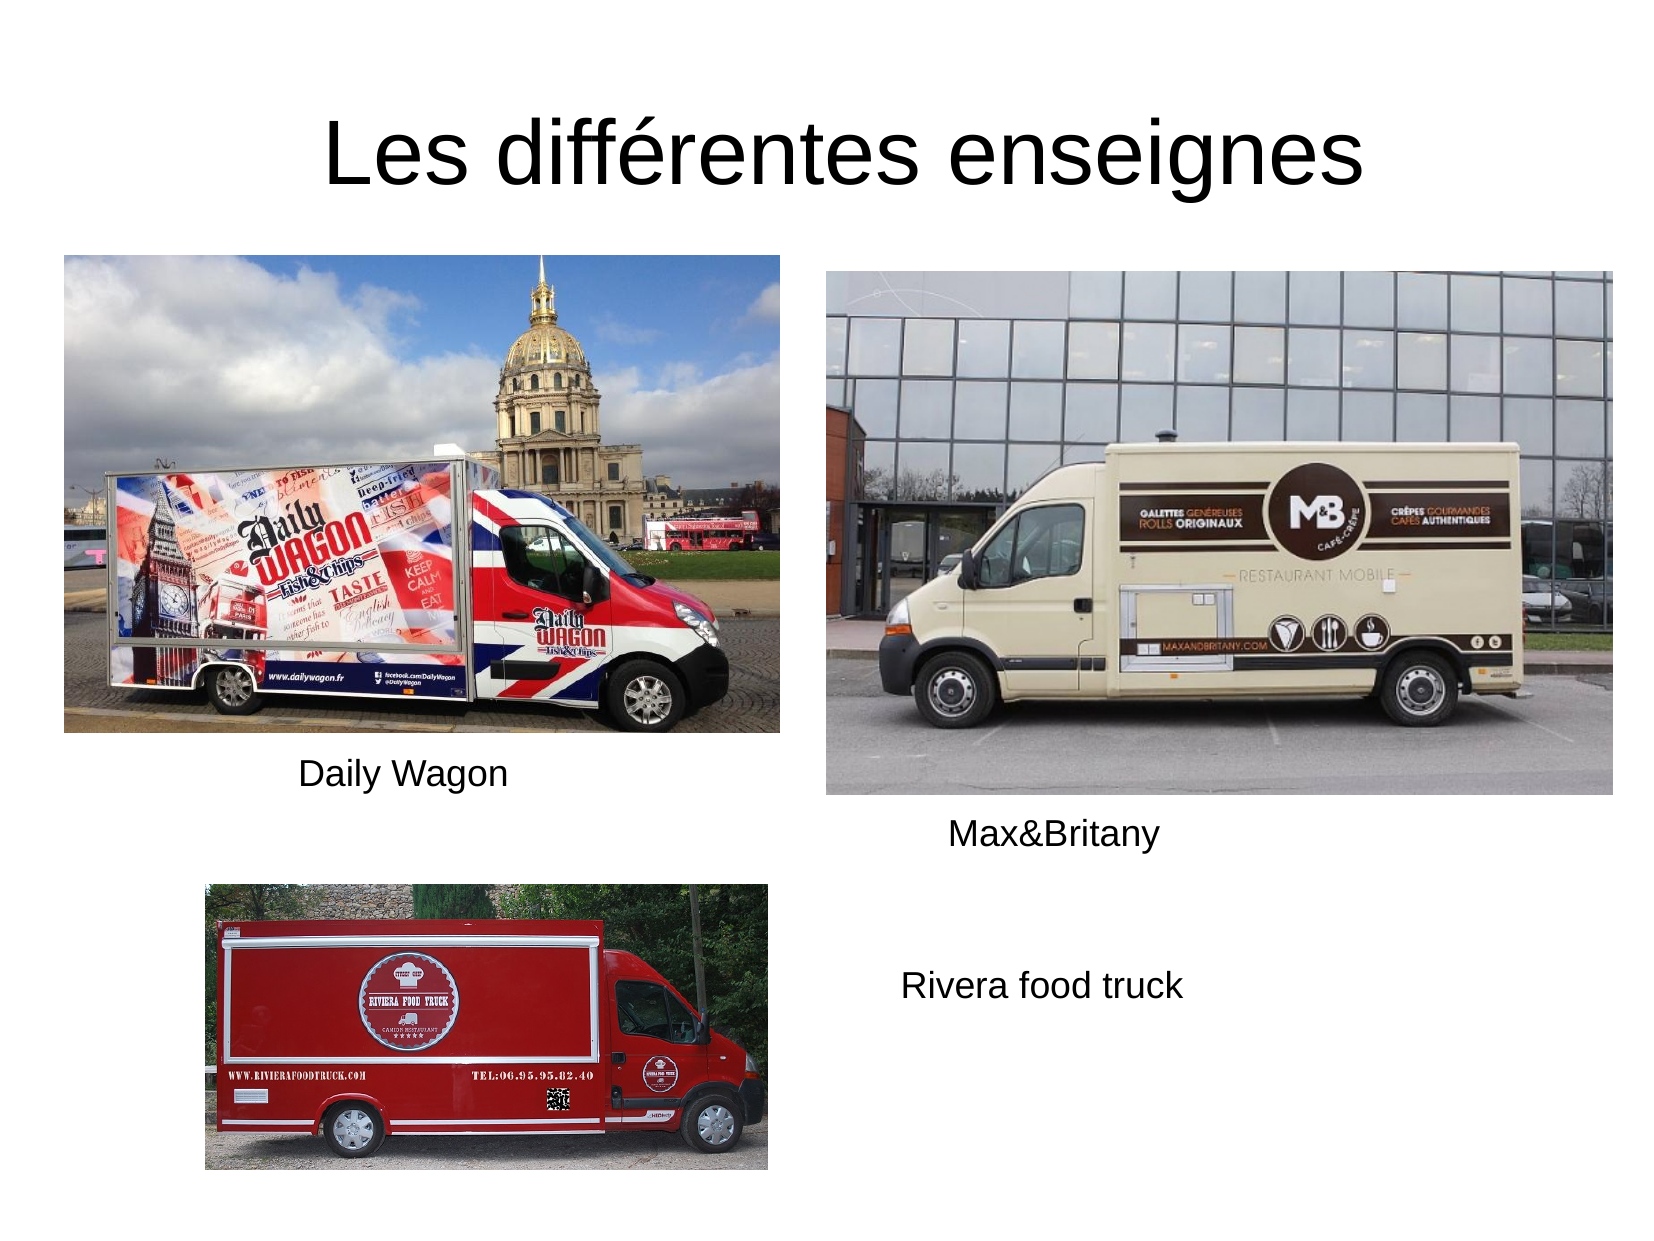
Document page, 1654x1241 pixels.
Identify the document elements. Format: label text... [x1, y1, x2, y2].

text_box Daily Wagon [283, 745, 544, 884]
text_box Max&Britany [933, 805, 1583, 863]
title Les différentes enseignes [82, 49, 1571, 257]
picture [205, 884, 768, 1170]
text_box Rivera food truck [885, 956, 1512, 1014]
picture [64, 255, 782, 733]
picture [821, 271, 1613, 795]
